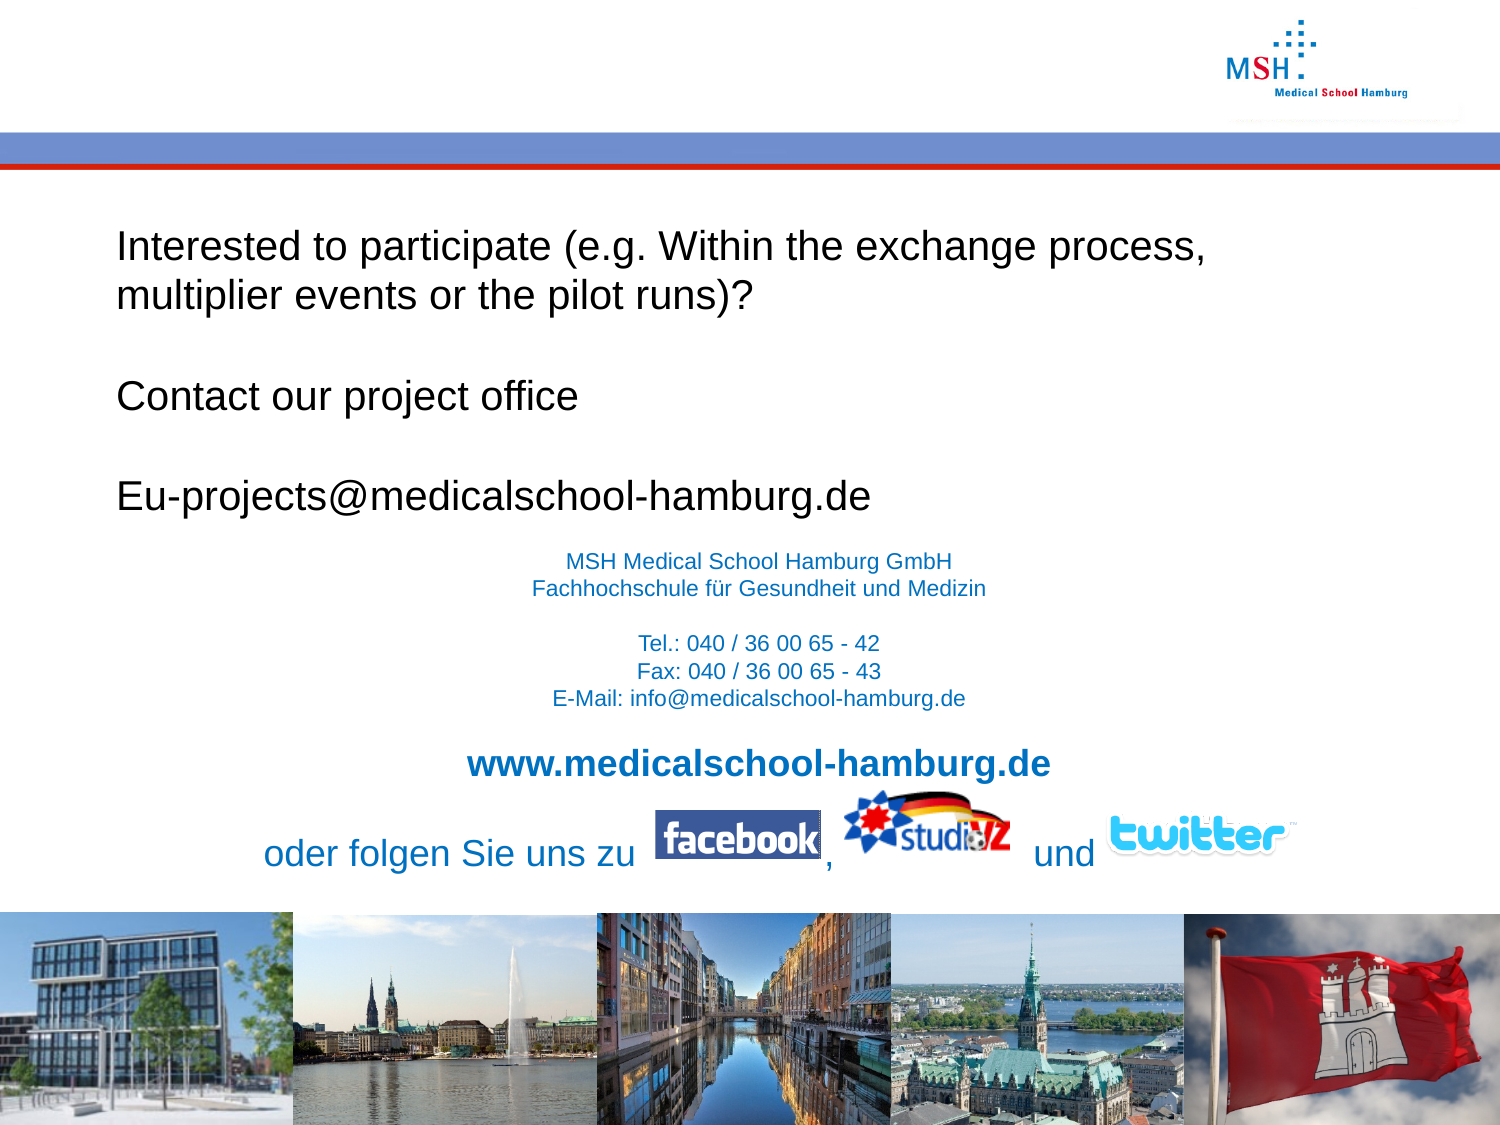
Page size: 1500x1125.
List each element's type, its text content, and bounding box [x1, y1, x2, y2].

text_box Interested to participate (e.g. Within the exchange process, multiplier events or the pilot runs)? Contact our project office Eu-projects@medicalschool-hamburg.de [101, 161, 1367, 594]
text_box MSH Medical School Hamburg GmbH Fachhochschule für Gesundheit und Medizin Tel.: 040 / 36 00 65 - 42 Fax: 040 / 36 00 65 - 43 E-Mail: info@medicalschool-hamburg.de www.medicalschool-hamburg.de oder folgen Sie uns zu , und [112, 538, 1412, 885]
picture [0, 912, 1500, 1125]
picture [655, 810, 821, 859]
